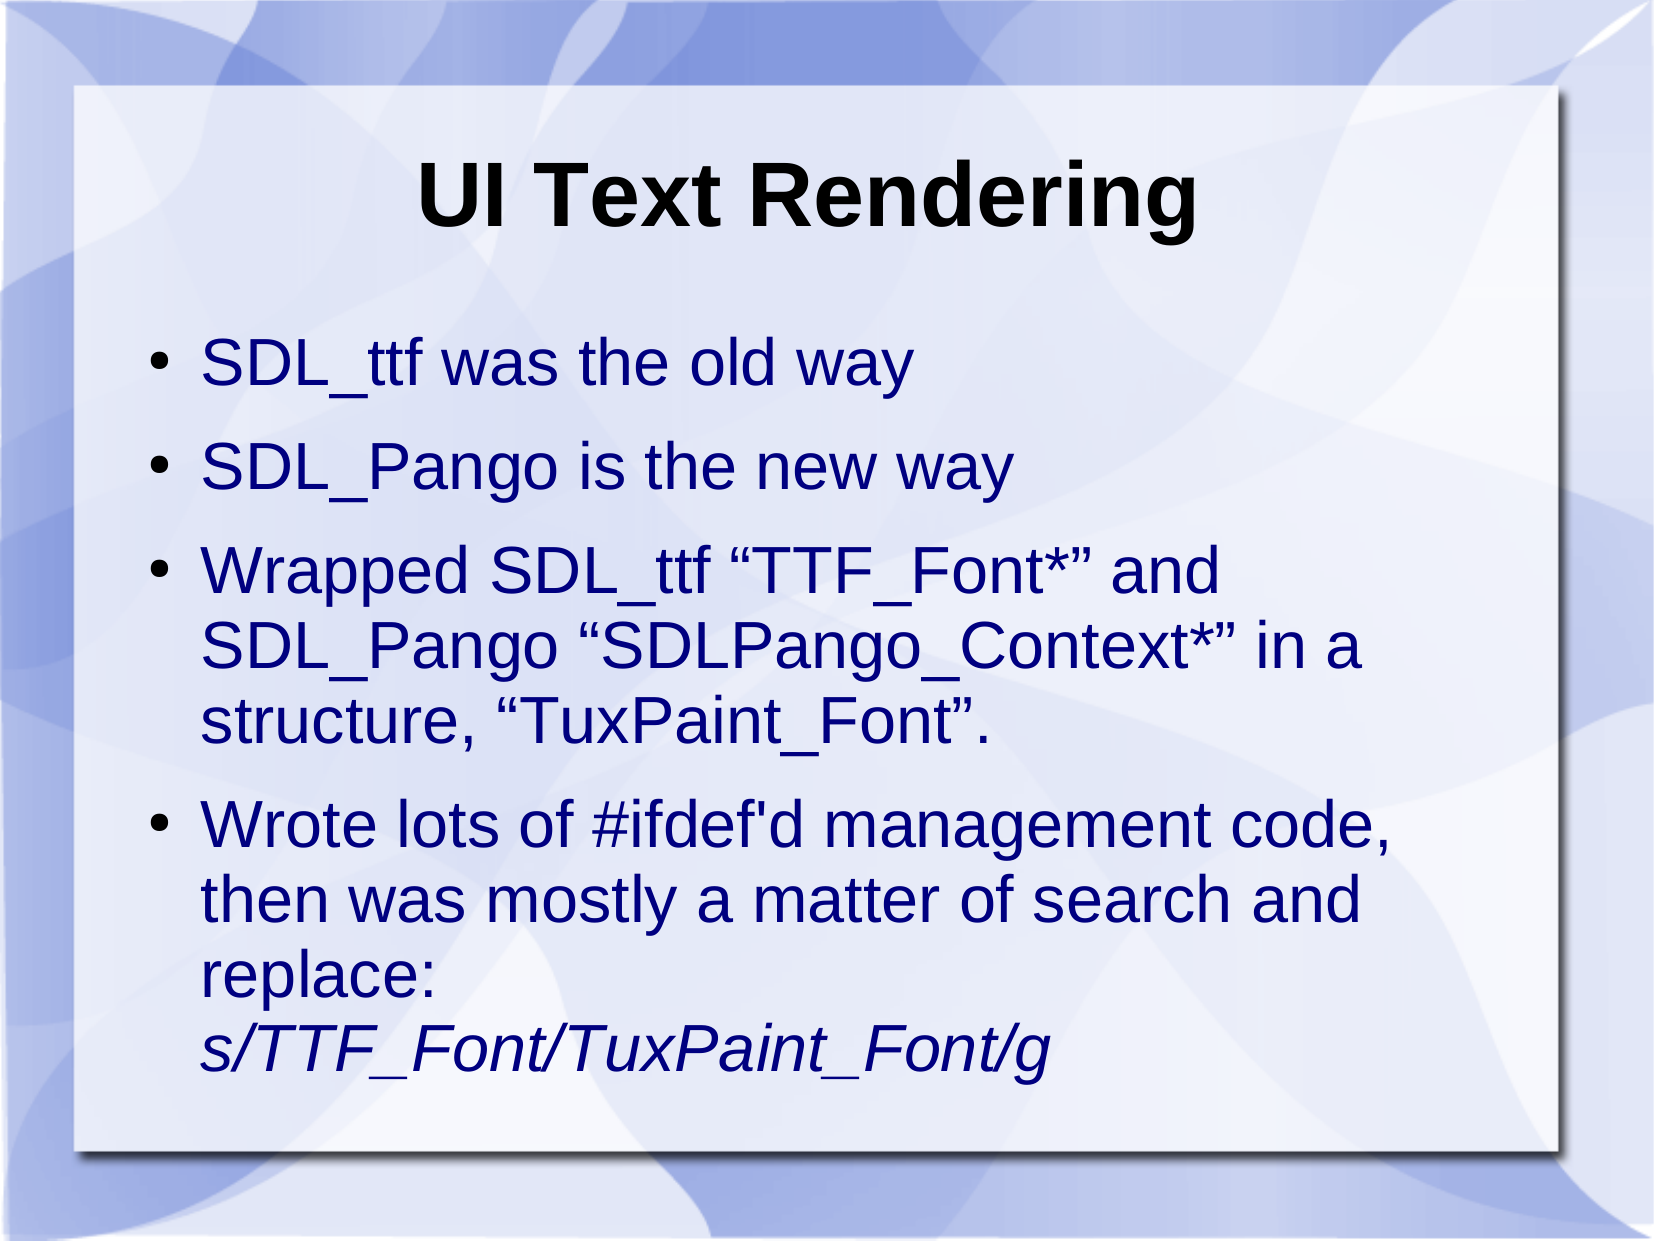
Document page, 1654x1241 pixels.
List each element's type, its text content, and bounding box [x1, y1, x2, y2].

list SDL_ttf was the old way SDL_Pango is the new way Wrapped SDL_ttf “TTF_Font*” and SDL_Pango “SDLPango_Context*” in a structure, “TuxPaint_Font”. Wrote lots of #ifdef'd management code, then was mostly a matter of search and replace: s/TTF_Font/TuxPaint_Font/g [129, 324, 1489, 1129]
picture [0, 0, 1654, 1241]
title UI Text Rendering [82, 98, 1536, 291]
